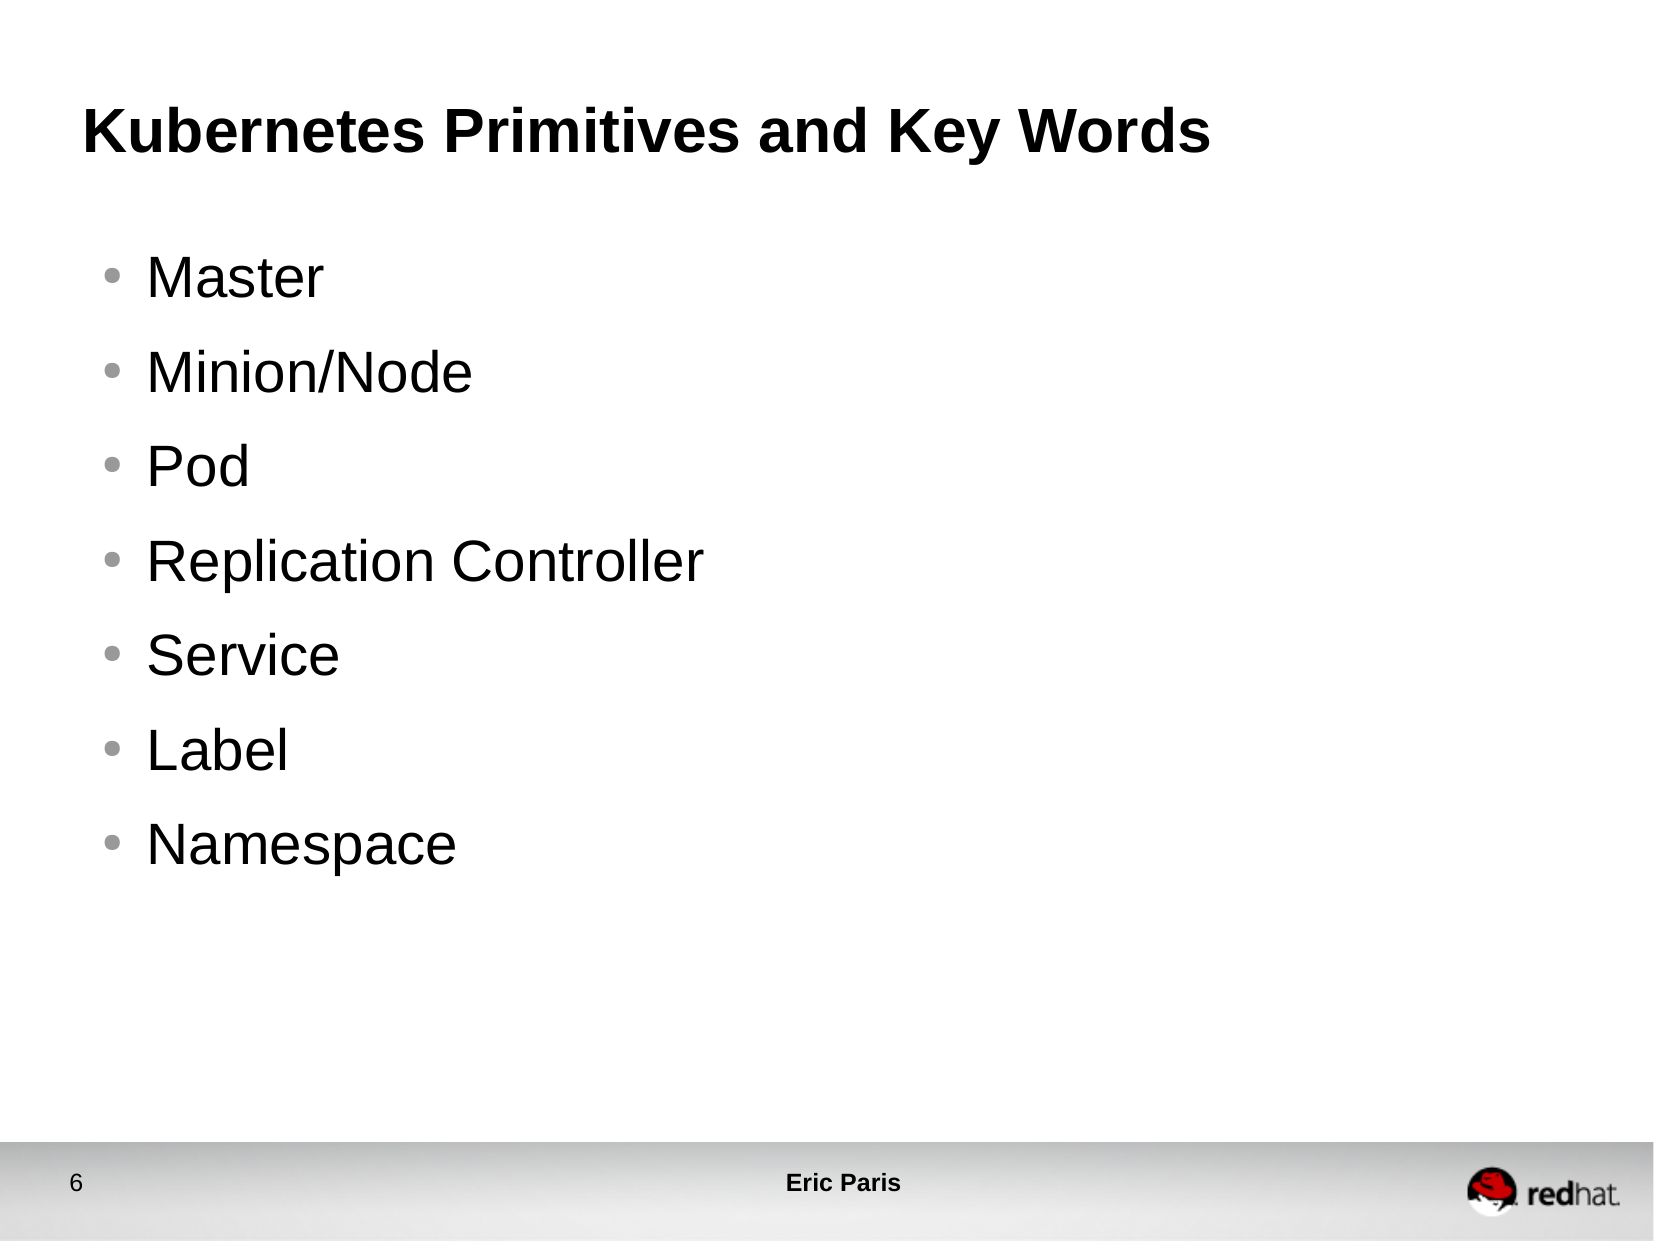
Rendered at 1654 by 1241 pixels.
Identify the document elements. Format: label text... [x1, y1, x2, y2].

title Kubernetes Primitives and Key Words [82, 37, 1571, 226]
list Master Minion/Node Pod Replication Controller Service Label Namespace [86, 244, 1576, 1039]
picture [0, 1142, 1654, 1241]
